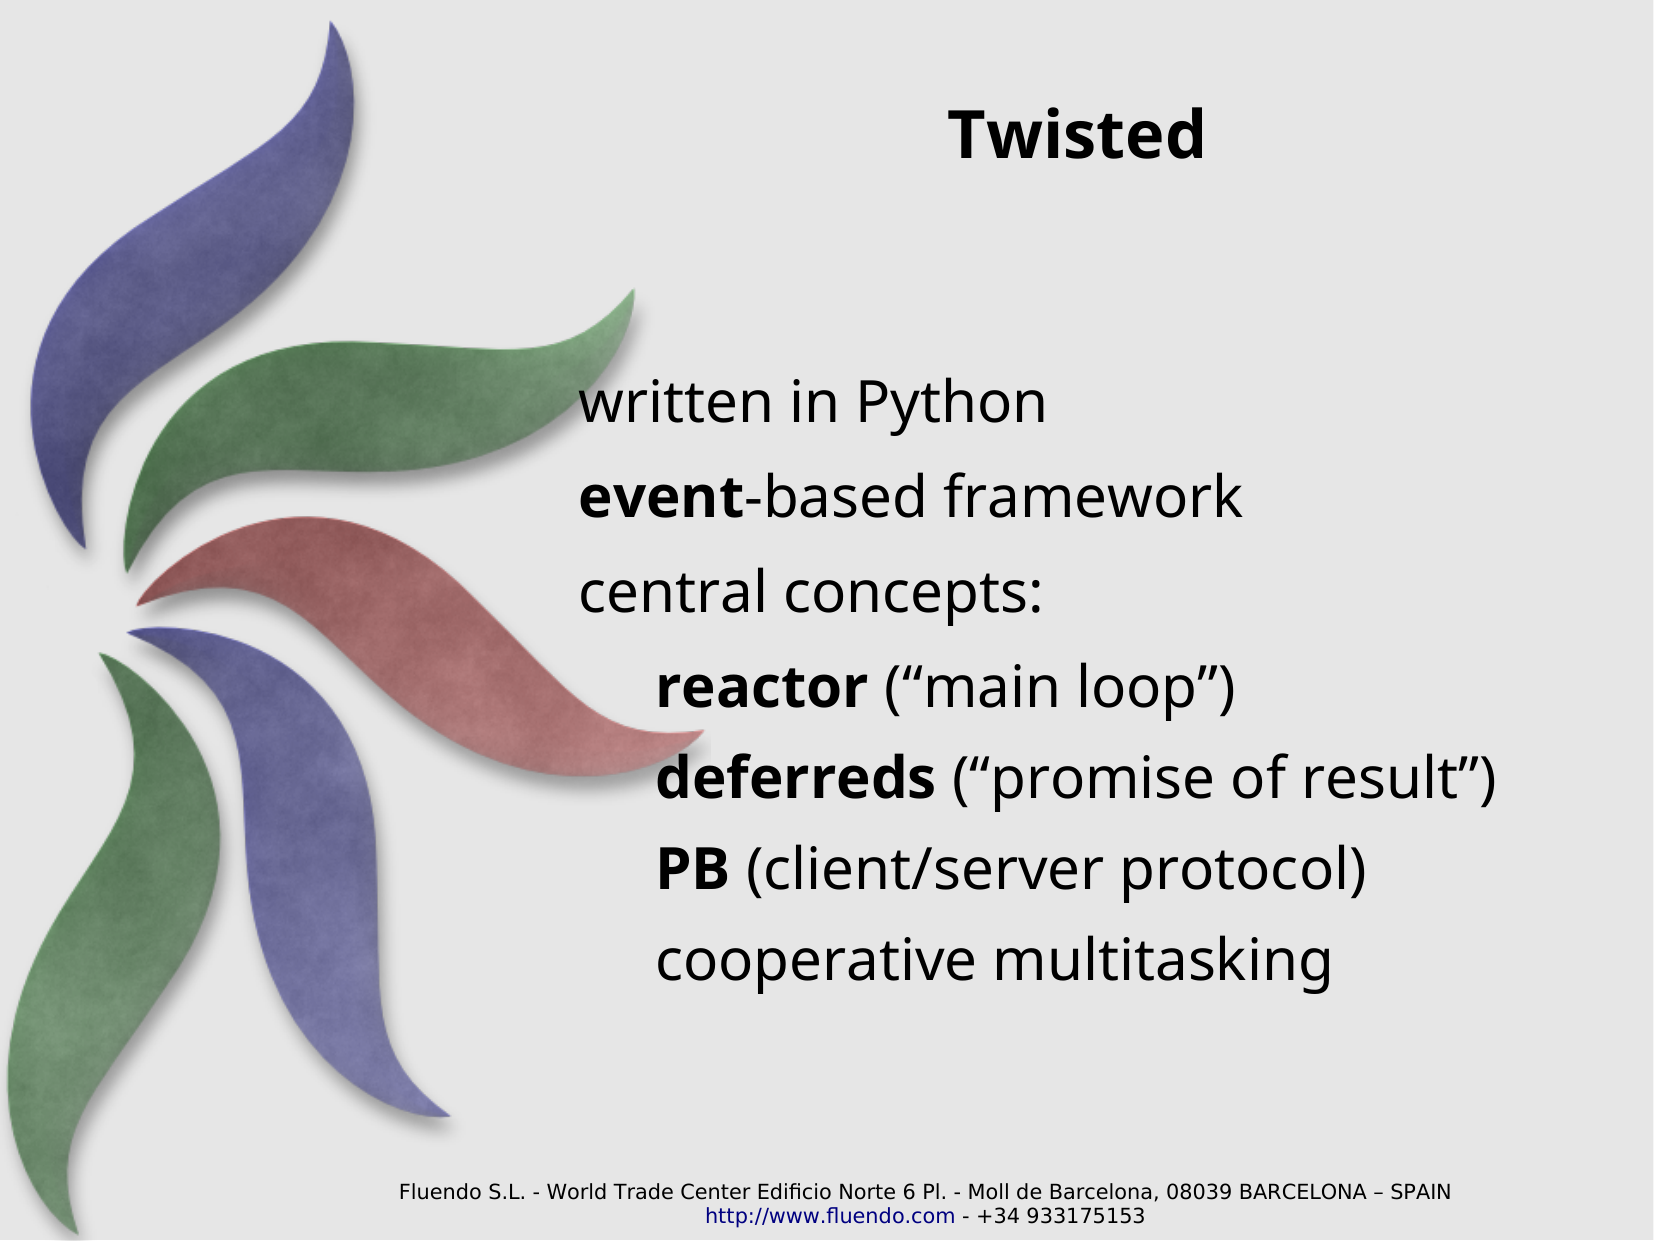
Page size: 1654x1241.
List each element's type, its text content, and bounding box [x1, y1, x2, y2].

list written in Python event-based framework central concepts: reactor (“main loop”) deferreds (“promise of result”) PB (client/server protocol) cooperative multitasking [560, 236, 1595, 1123]
picture [0, 0, 711, 1241]
title Twisted [560, 58, 1595, 207]
